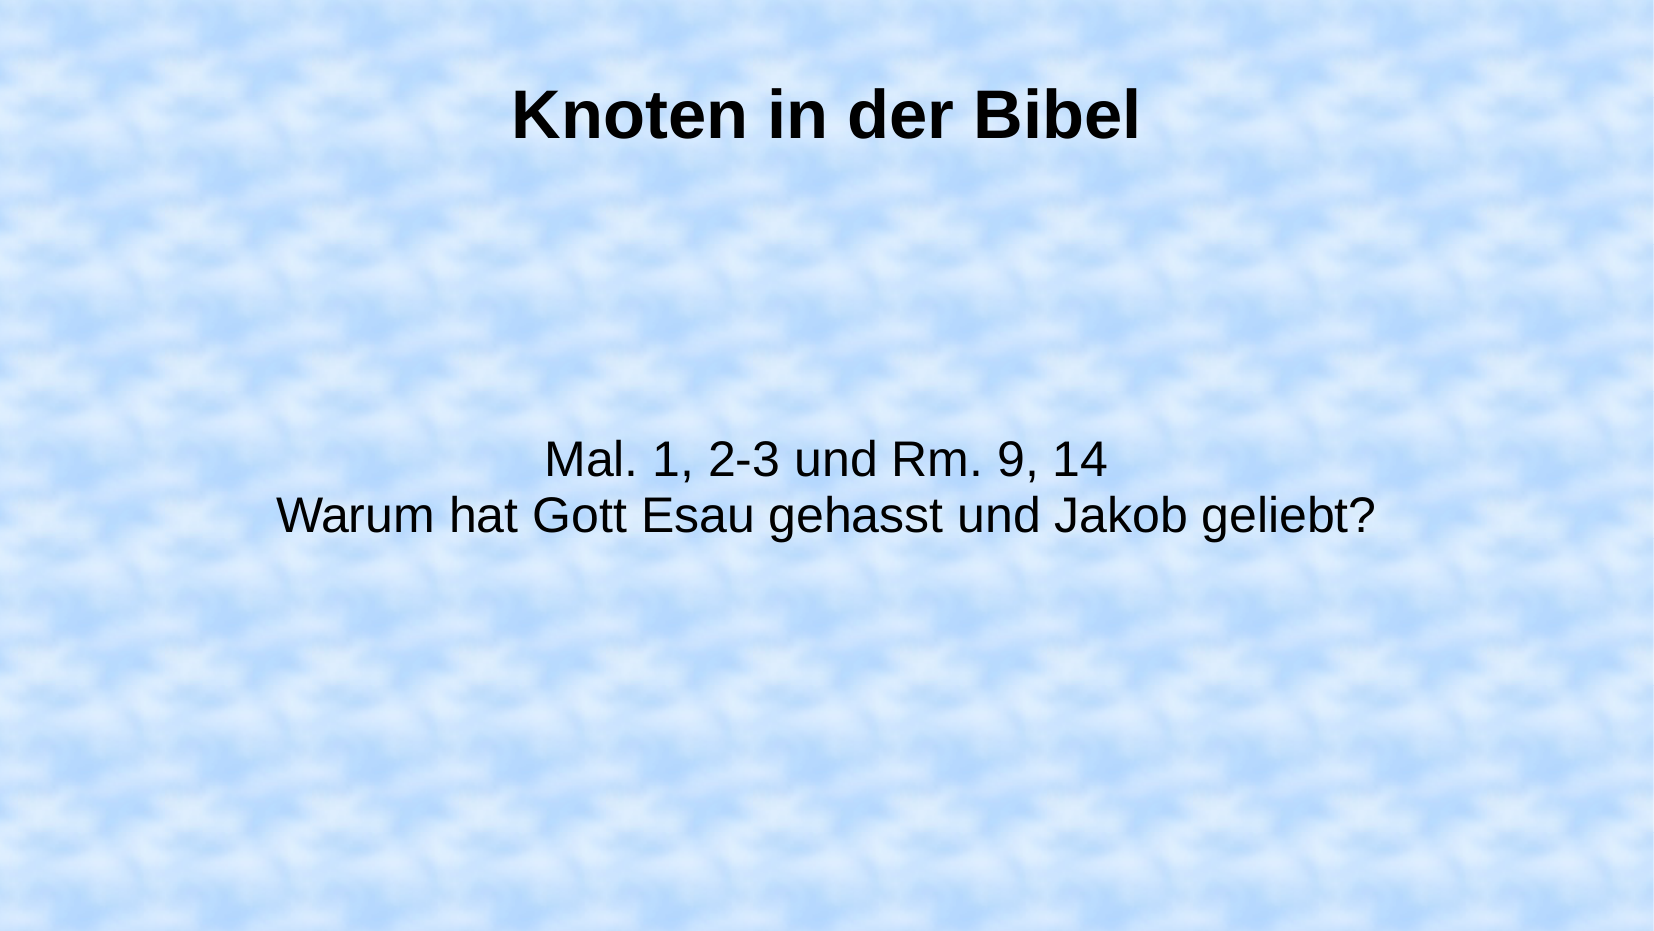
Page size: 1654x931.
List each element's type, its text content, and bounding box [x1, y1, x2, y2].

picture [0, 0, 1654, 931]
subtitle Mal. 1, 2-3 und Rm. 9, 14 Warum hat Gott Esau gehasst und Jakob geliebt? [82, 217, 1571, 758]
title Knoten in der Bibel [82, 37, 1571, 193]
